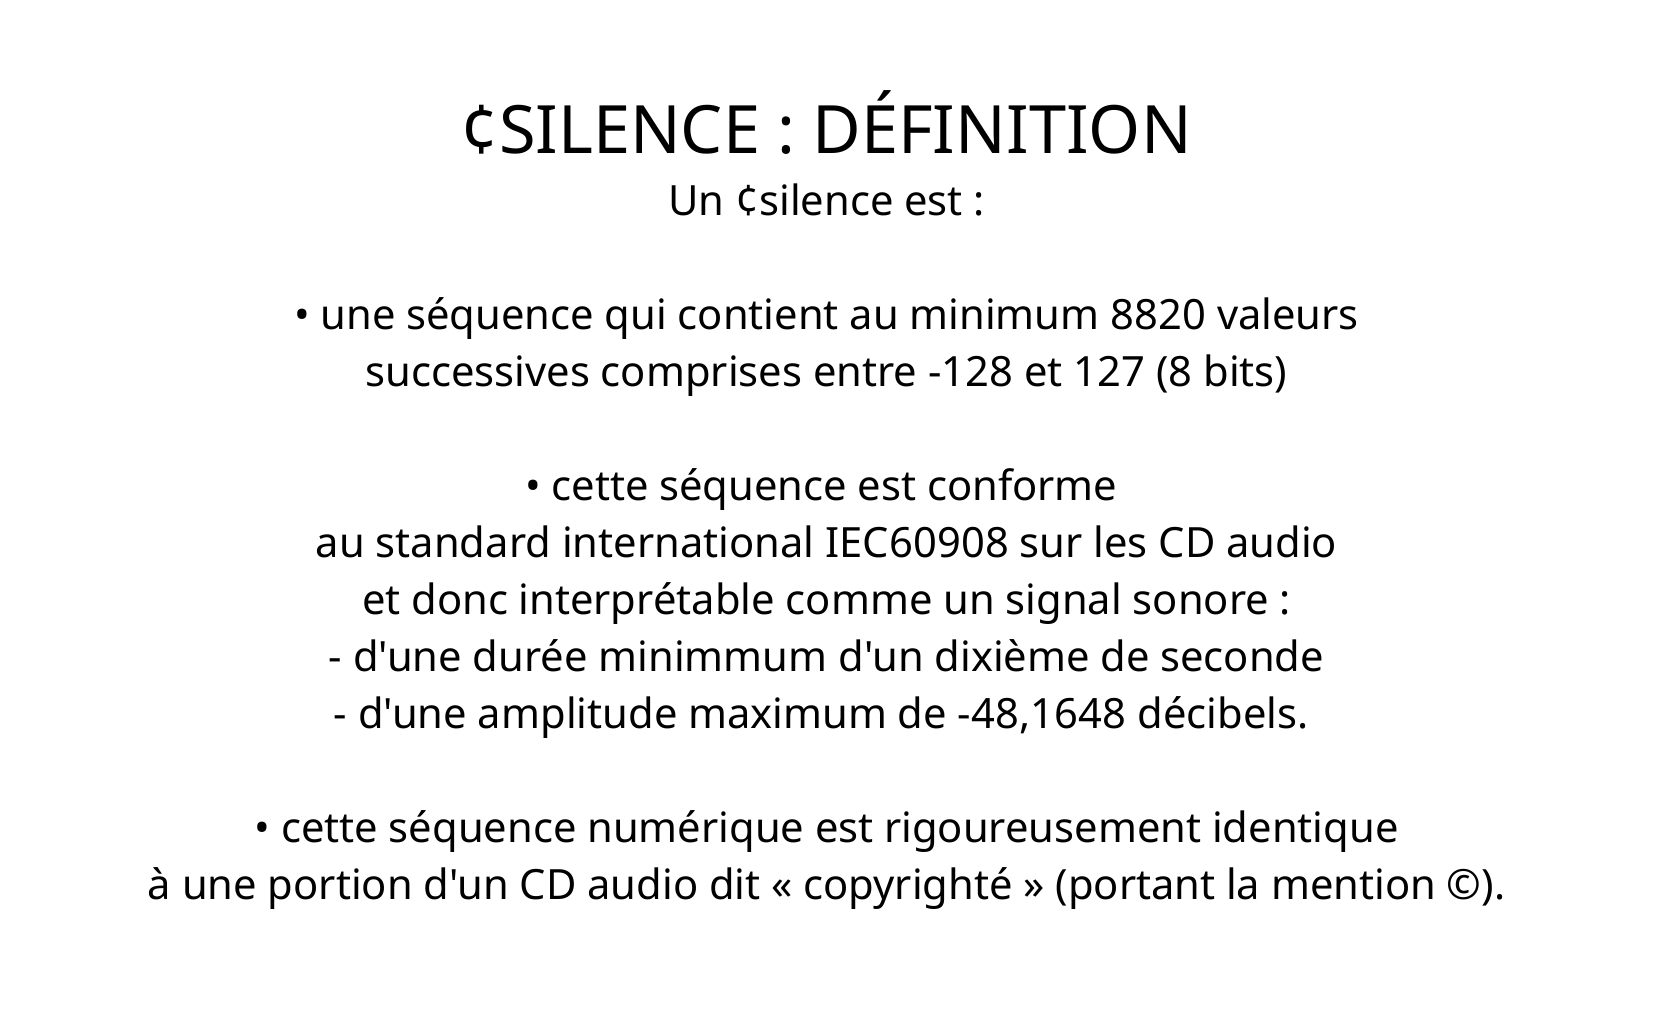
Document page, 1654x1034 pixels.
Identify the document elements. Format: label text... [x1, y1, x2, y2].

title ¢SILENCE : DÉFINITION [82, 41, 1571, 214]
subtitle Un ¢silence est : • une séquence qui contient au minimum 8820 valeurs successives comprises entre -128 et 127 (8 bits) • cette séquence est conforme au standard international IEC60908 sur les CD audio et donc interprétable comme un signal sonore : - d'une durée minimmum d'un dixième de seconde - d'une amplitude maximum de -48,1648 décibels. • cette séquence numérique est rigoureusement identique à une portion d'un CD audio dit « copyrighté » (portant la mention ©). [82, 239, 1571, 844]
